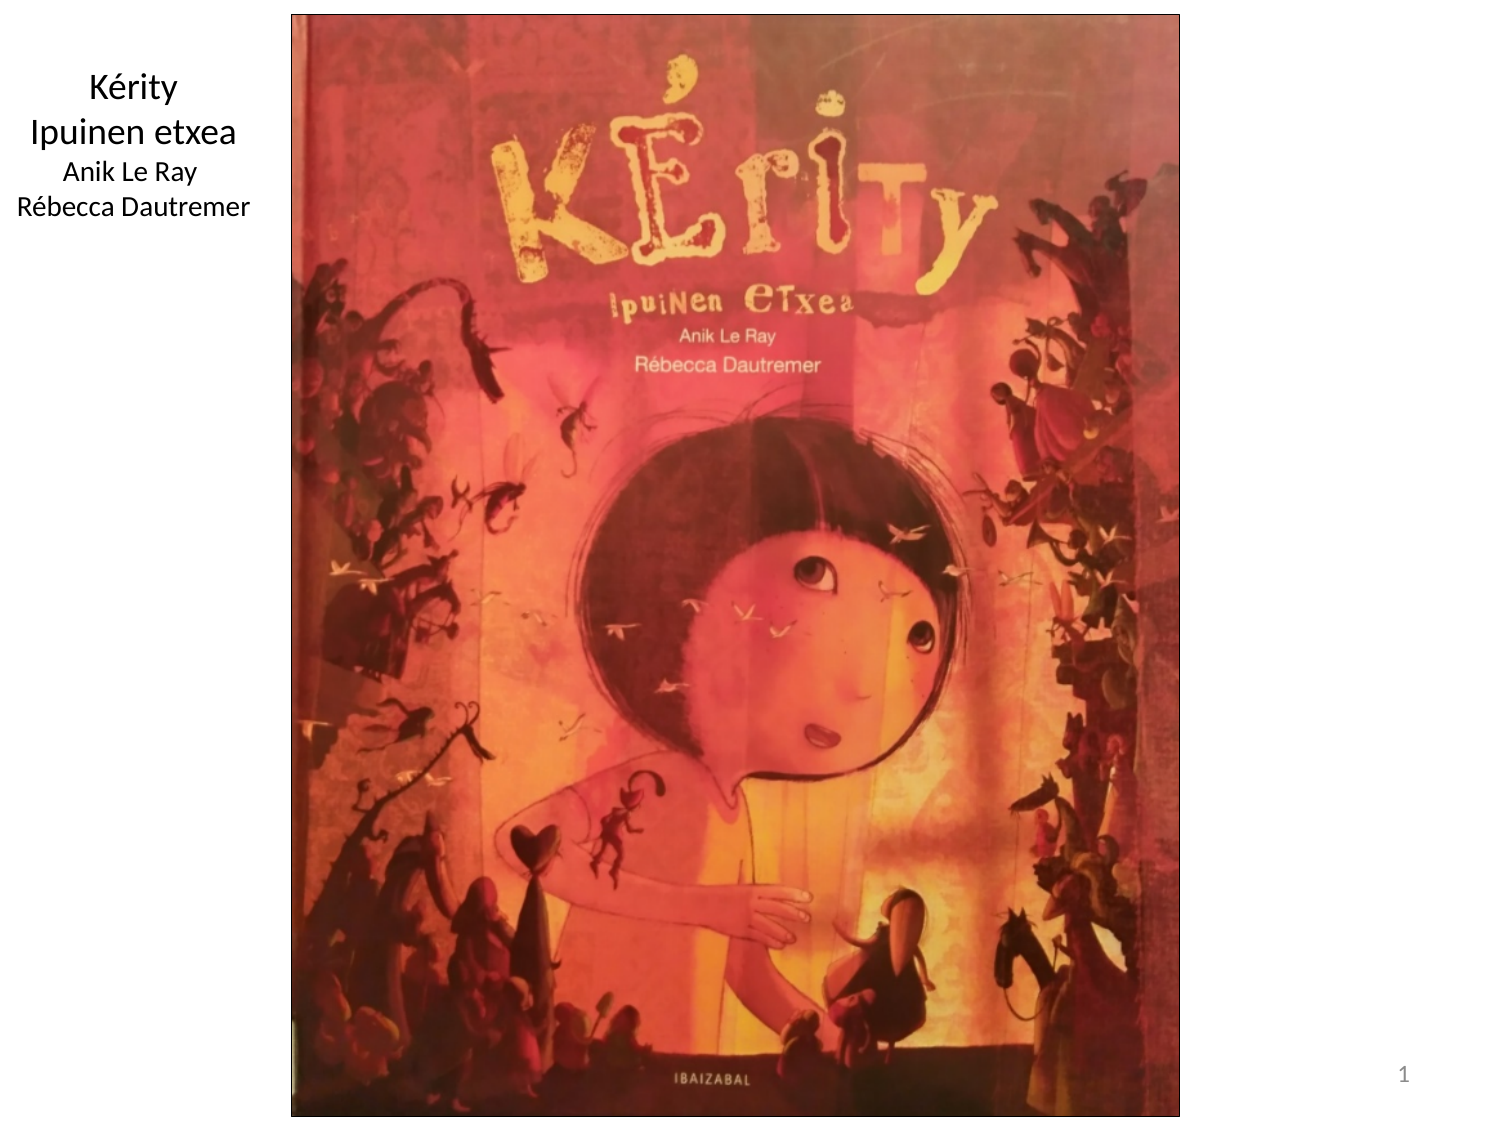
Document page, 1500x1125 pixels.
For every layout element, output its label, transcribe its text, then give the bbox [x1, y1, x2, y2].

picture [291, 14, 1179, 1117]
slide_number <numéro> [1074, 1042, 1425, 1103]
text_box Kérity Ipuinen etxea Anik Le Ray Rébecca Dautremer [2, 54, 266, 230]
